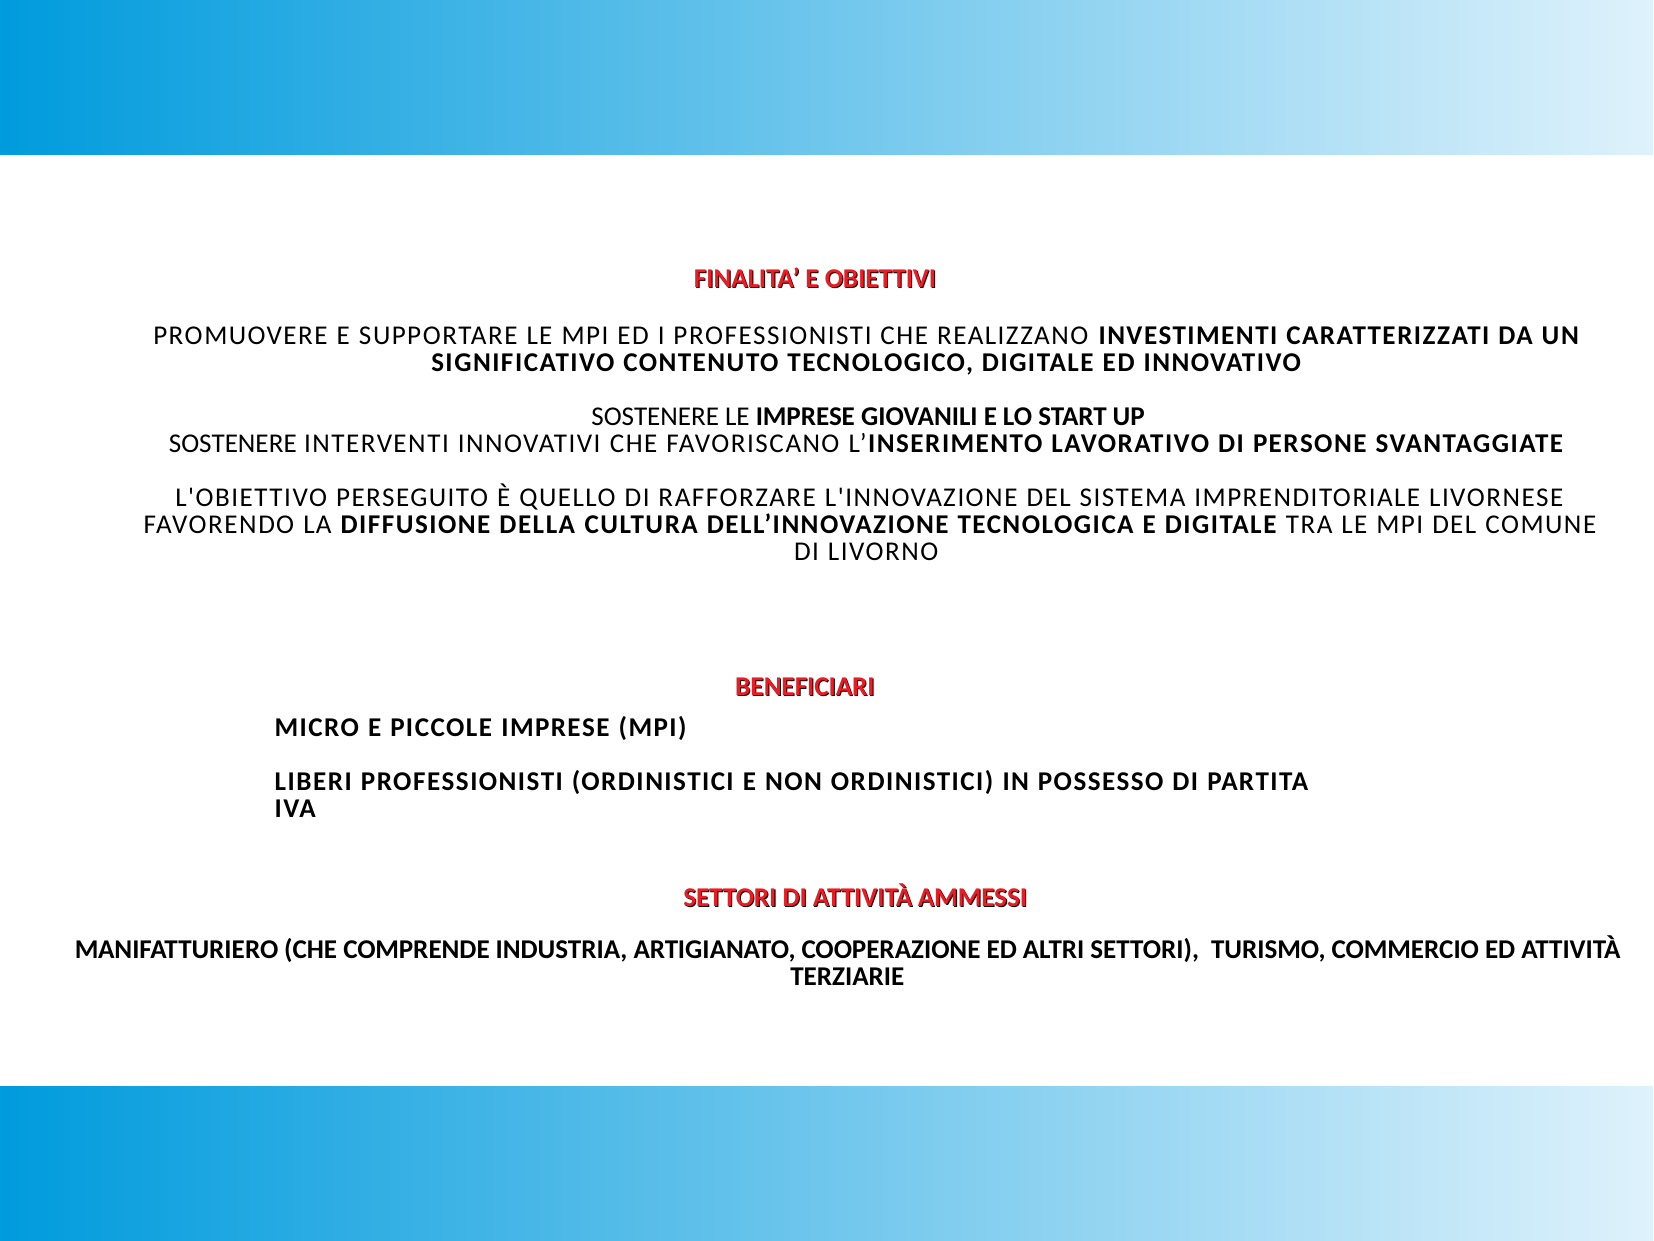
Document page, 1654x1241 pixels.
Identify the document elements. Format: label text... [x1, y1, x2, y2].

text_box BENEFICIARI [720, 643, 1004, 708]
text_box MICRO E PICCOLE IMPRESE (MPI) LIBERI PROFESSIONISTI (ORDINISTICI E NON ORDINISTICI) IN POSSESSO DI PARTITA IVA [259, 708, 1371, 874]
text_box SETTORI DI ATTIVITÀ AMMESSI MANIFATTURIERO (CHE COMPRENDE INDUSTRIA, ARTIGIANATO, COOPERAZIONE ED ALTRI SETTORI), TURISMO, COMMERCIO ED ATTIVITÀ TERZIARIE [59, 879, 1636, 1024]
list FINALITA’ E OBIETTIVI PROMUOVERE E SUPPORTARE LE MPI ED I PROFESSIONISTI CHE REALIZZANO INVESTIMENTI CARATTERIZZATI DA UN SIGNIFICATIVO CONTENUTO TECNOLOGICO, DIGITALE ED INNOVATIVO SOSTENERE LE IMPRESE GIOVANILI E LO START UP SOSTENERE INTERVENTI INNOVATIVI CHE FAVORISCANO L’INSERIMENTO LAVORATIVO DI PERSONE SVANTAGGIATE L'OBIETTIVO PERSEGUITO È QUELLO DI RAFFORZARE L'INNOVAZIONE DEL SISTEMA IMPRENDITORIALE LIVORNESE FAVORENDO LA DIFFUSIONE DELLA CULTURA DELL’INNOVAZIONE TECNOLOGICA E DIGITALE TRA LE MPI DEL COMUNE DI LIVORNO [55, 214, 1615, 994]
